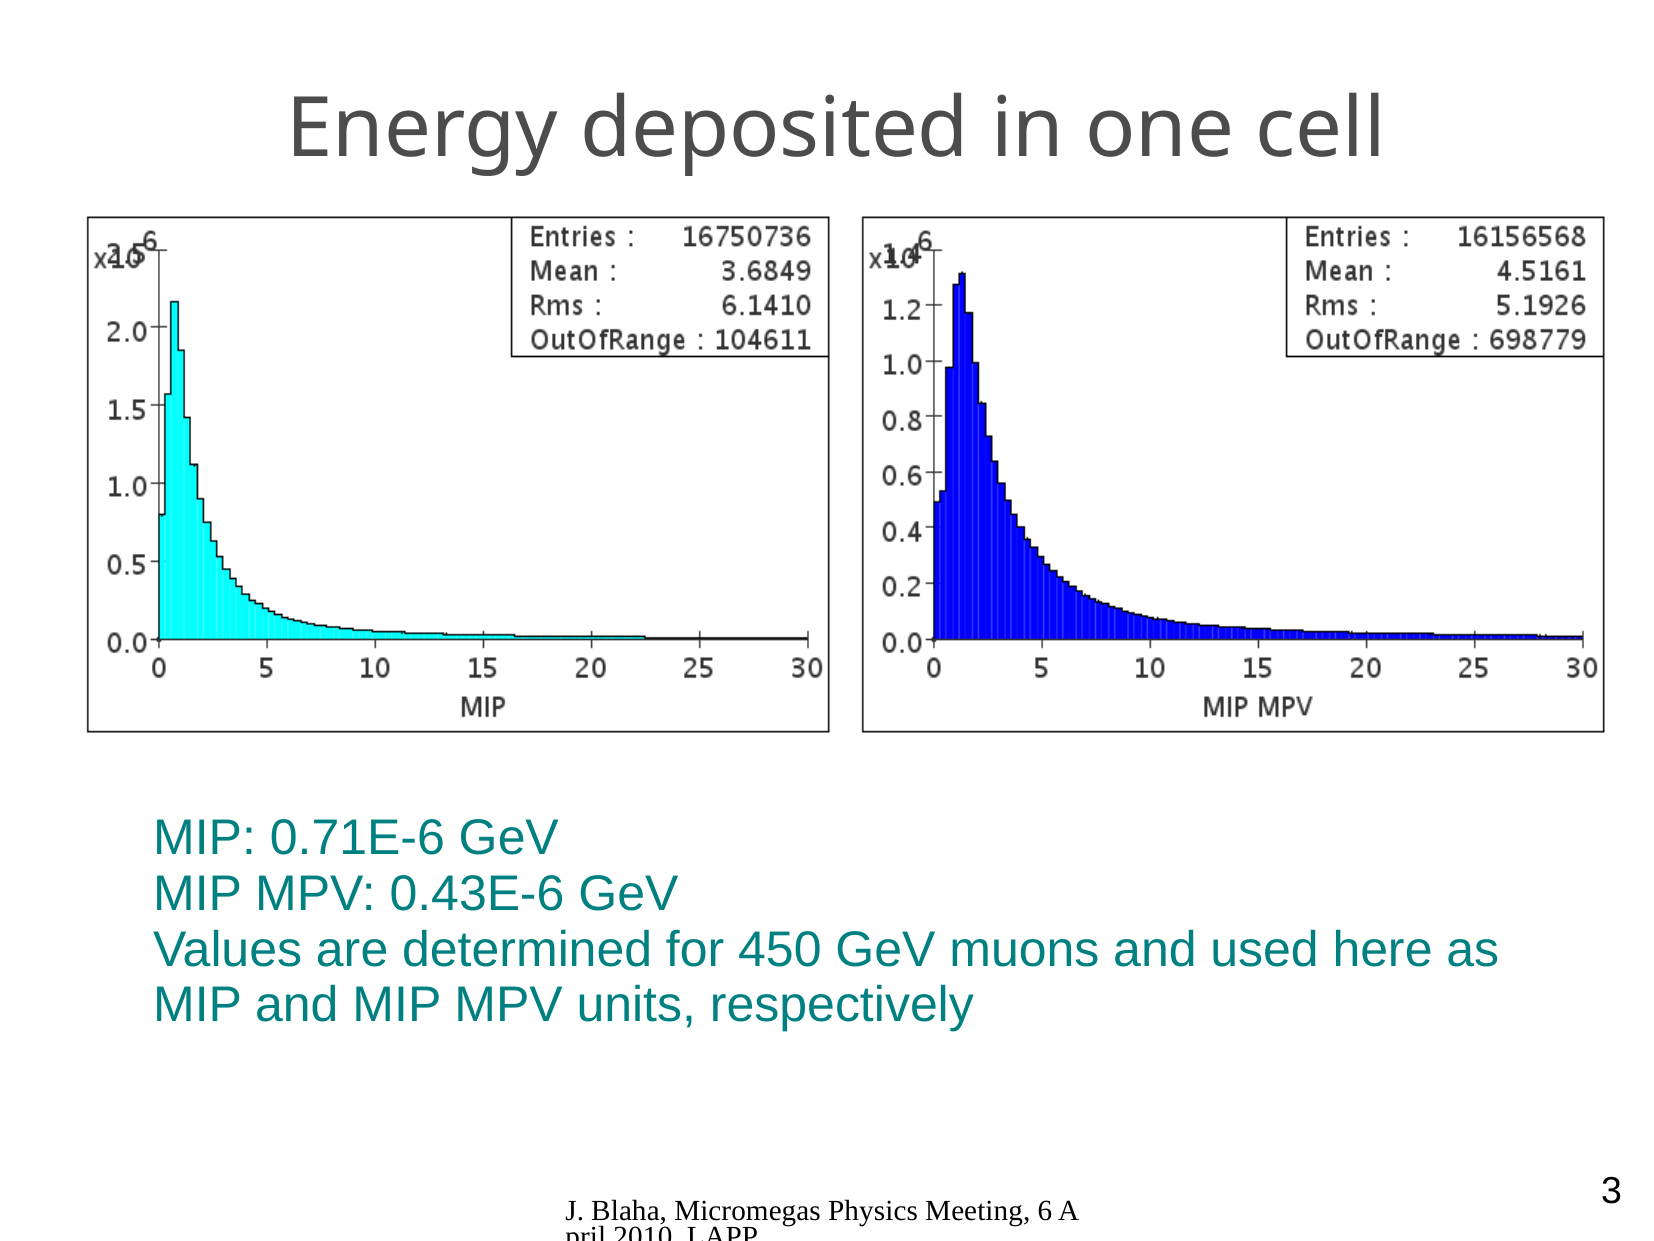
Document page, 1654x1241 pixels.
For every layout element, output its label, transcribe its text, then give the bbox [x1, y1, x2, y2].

title Energy deposited in one cell [35, 20, 1638, 229]
text_box MIP: 0.71E-6 GeV MIP MPV: 0.43E-6 GeV Values are determined for 450 GeV muons and used here as MIP and MIP MPV units, respectively [138, 802, 1574, 1096]
picture [71, 184, 1621, 750]
text_box 3 [1586, 1161, 1637, 1219]
